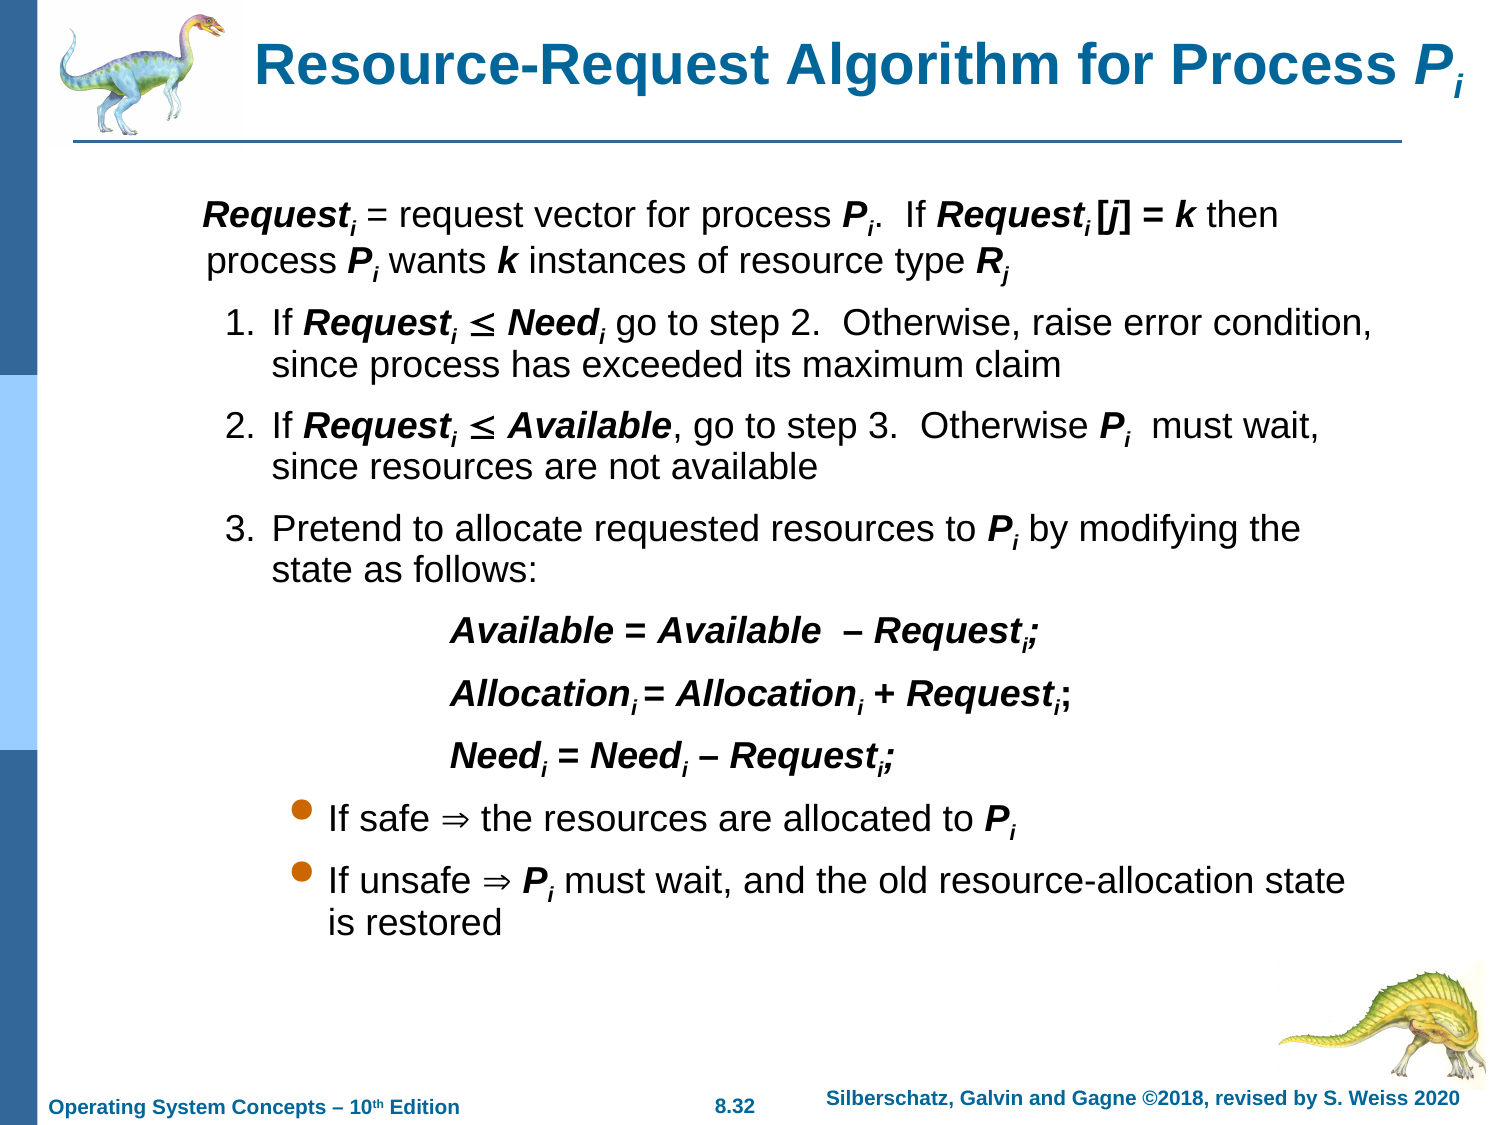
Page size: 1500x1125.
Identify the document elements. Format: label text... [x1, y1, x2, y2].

title Resource-Request Algorithm for Process Pi [208, 38, 1500, 114]
picture [46, 0, 243, 149]
picture [1275, 959, 1486, 1095]
list Requesti = request vector for process Pi. If Requesti [j] = k then process Pi wants k instances of resource type Rj 1. If Requesti  Needi go to step 2. Otherwise, raise error condition, since process has exceeded its maximum claim 2. If Requesti  Available, go to step 3. Otherwise Pi must wait, since resources are not available 3. Pretend to allocate requested resources to Pi by modifying the state as follows: Available = Available – Requesti; Allocationi = Allocationi + Requesti; Needi = Needi – Requesti; If safe  the resources are allocated to Pi If unsafe  Pi must wait, and the old resource-allocation state is restored [134, 182, 1389, 952]
